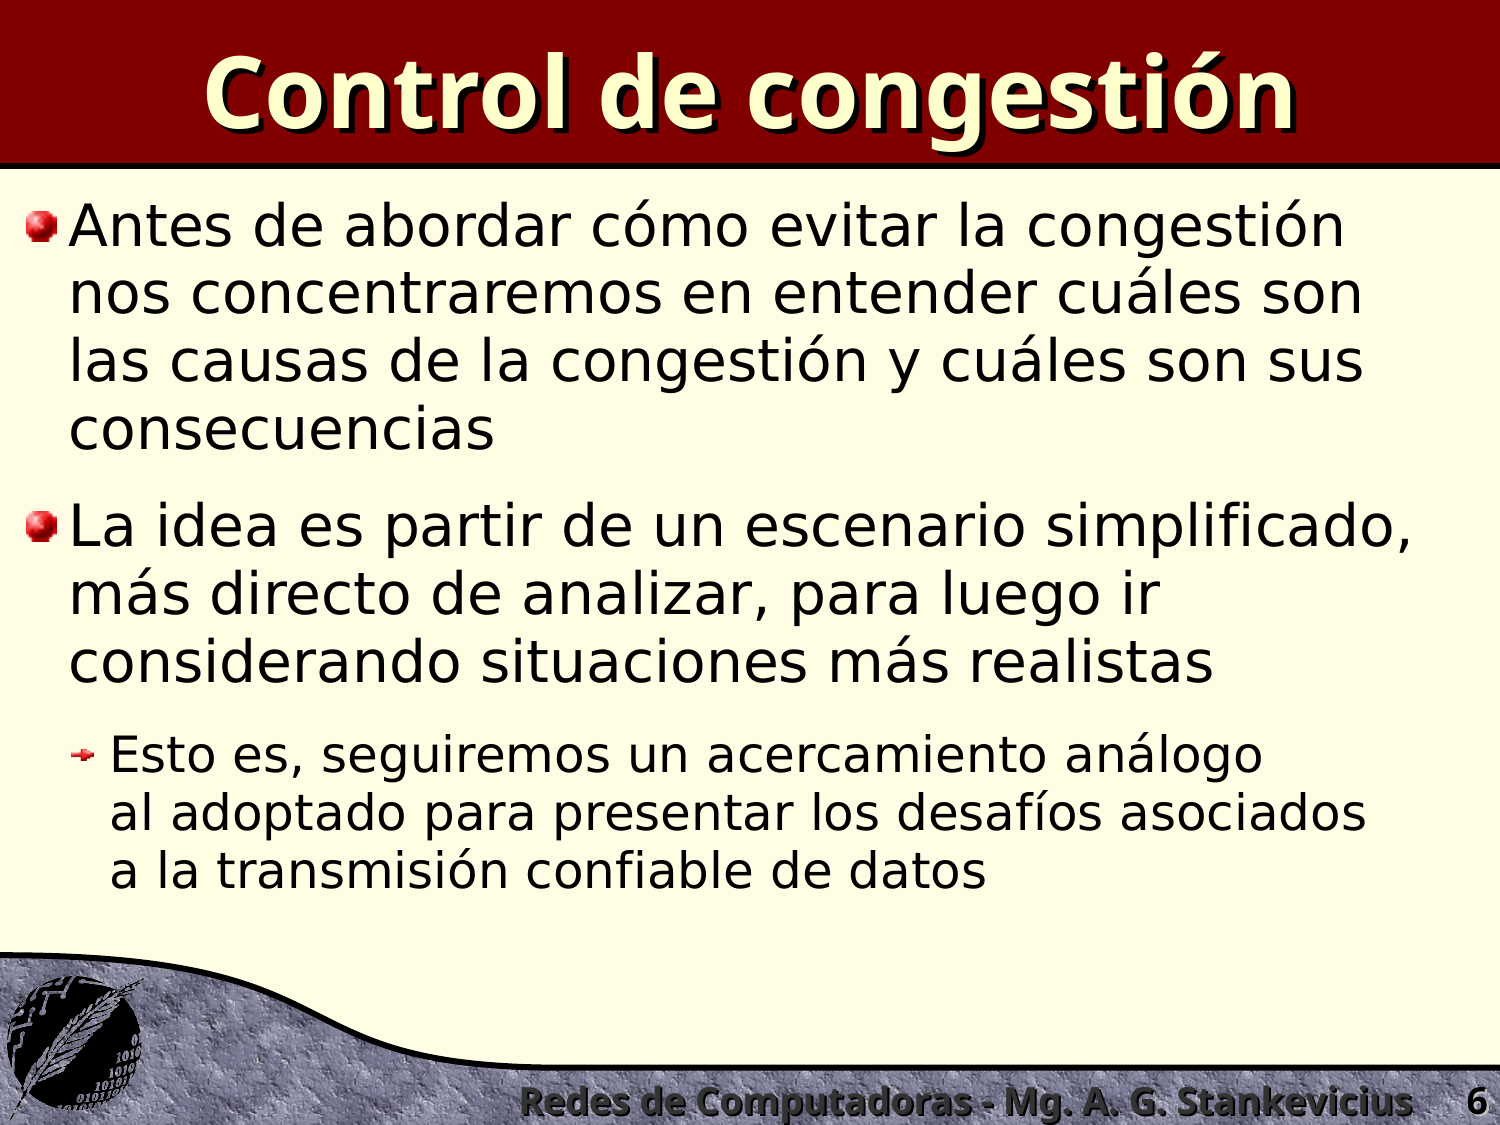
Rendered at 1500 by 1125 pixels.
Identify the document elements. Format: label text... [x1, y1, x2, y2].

title Control de congestión [15, 5, 1485, 160]
list Antes de abordar cómo evitar la congestión nos concentraremos en entender cuáles son las causas de la congestión y cuáles son sus consecuencias La idea es partir de un escenario simplificado, más directo de analizar, para luego ir considerando situaciones más realistas Esto es, seguiremos un acercamiento análogo al adoptado para presentar los desafíos asociados a la transmisión confiable de datos [11, 192, 1486, 921]
picture [1047, 1100, 1054, 1110]
picture [0, 959, 1500, 1125]
picture [790, 1100, 795, 1110]
